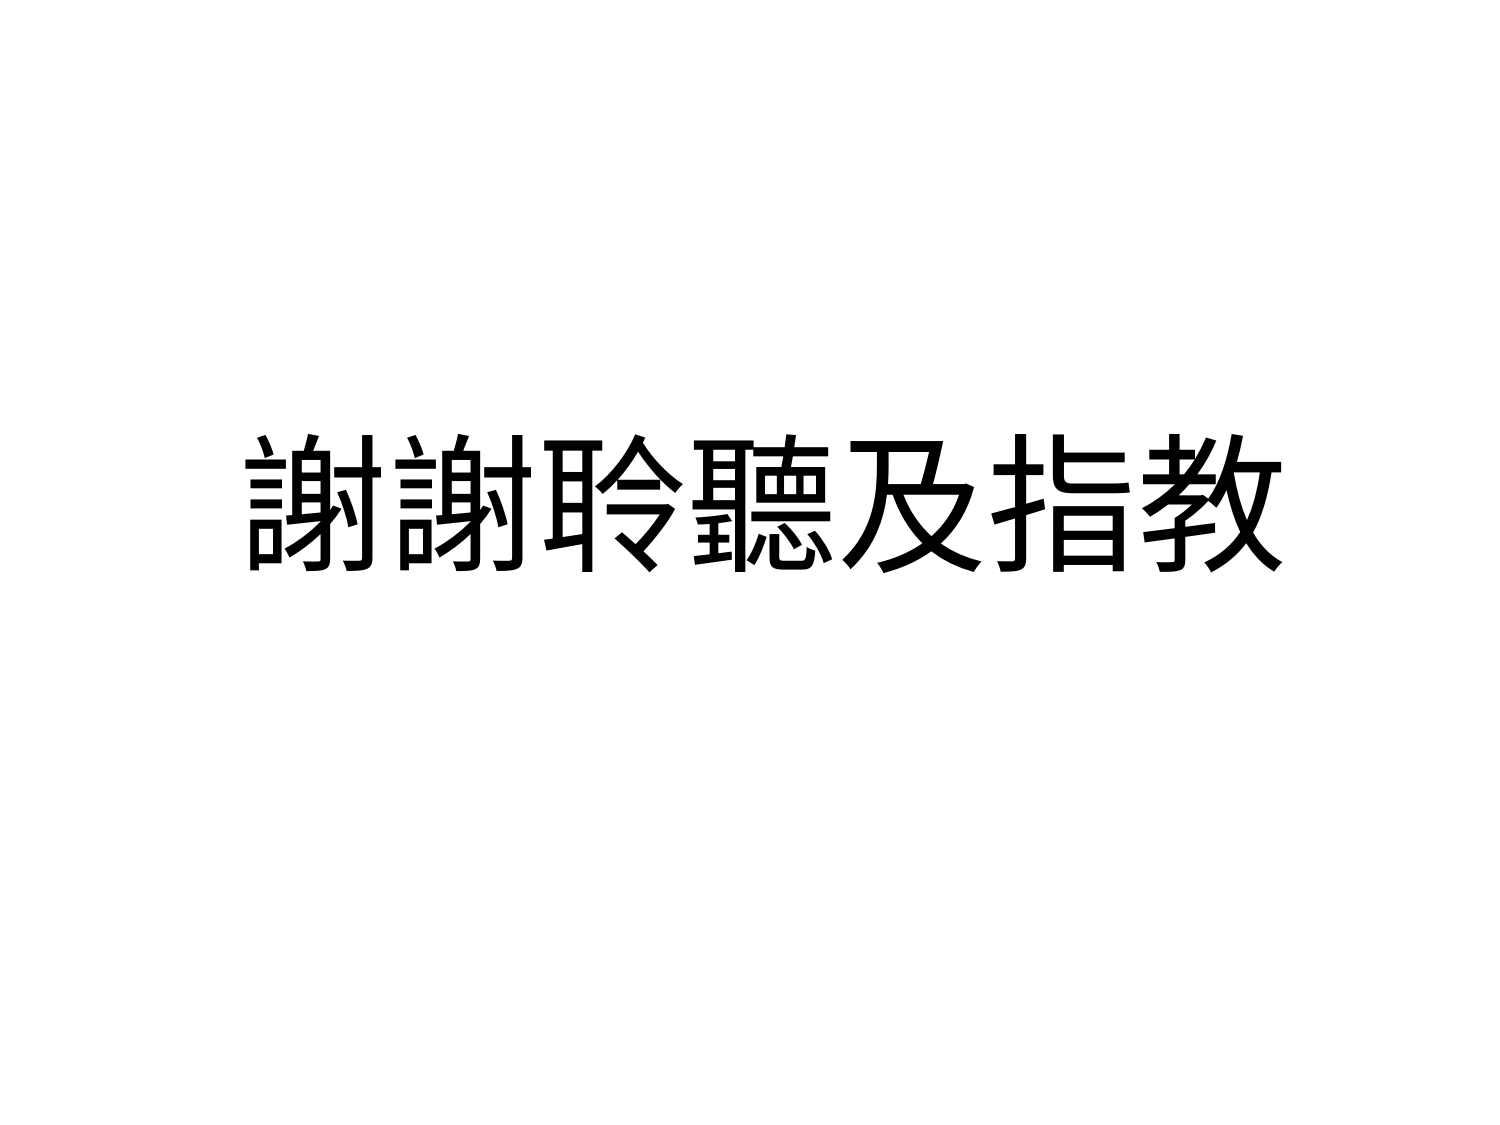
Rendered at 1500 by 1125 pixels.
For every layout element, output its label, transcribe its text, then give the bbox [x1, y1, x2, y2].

list 謝謝聆聽及指教 [222, 402, 1305, 670]
